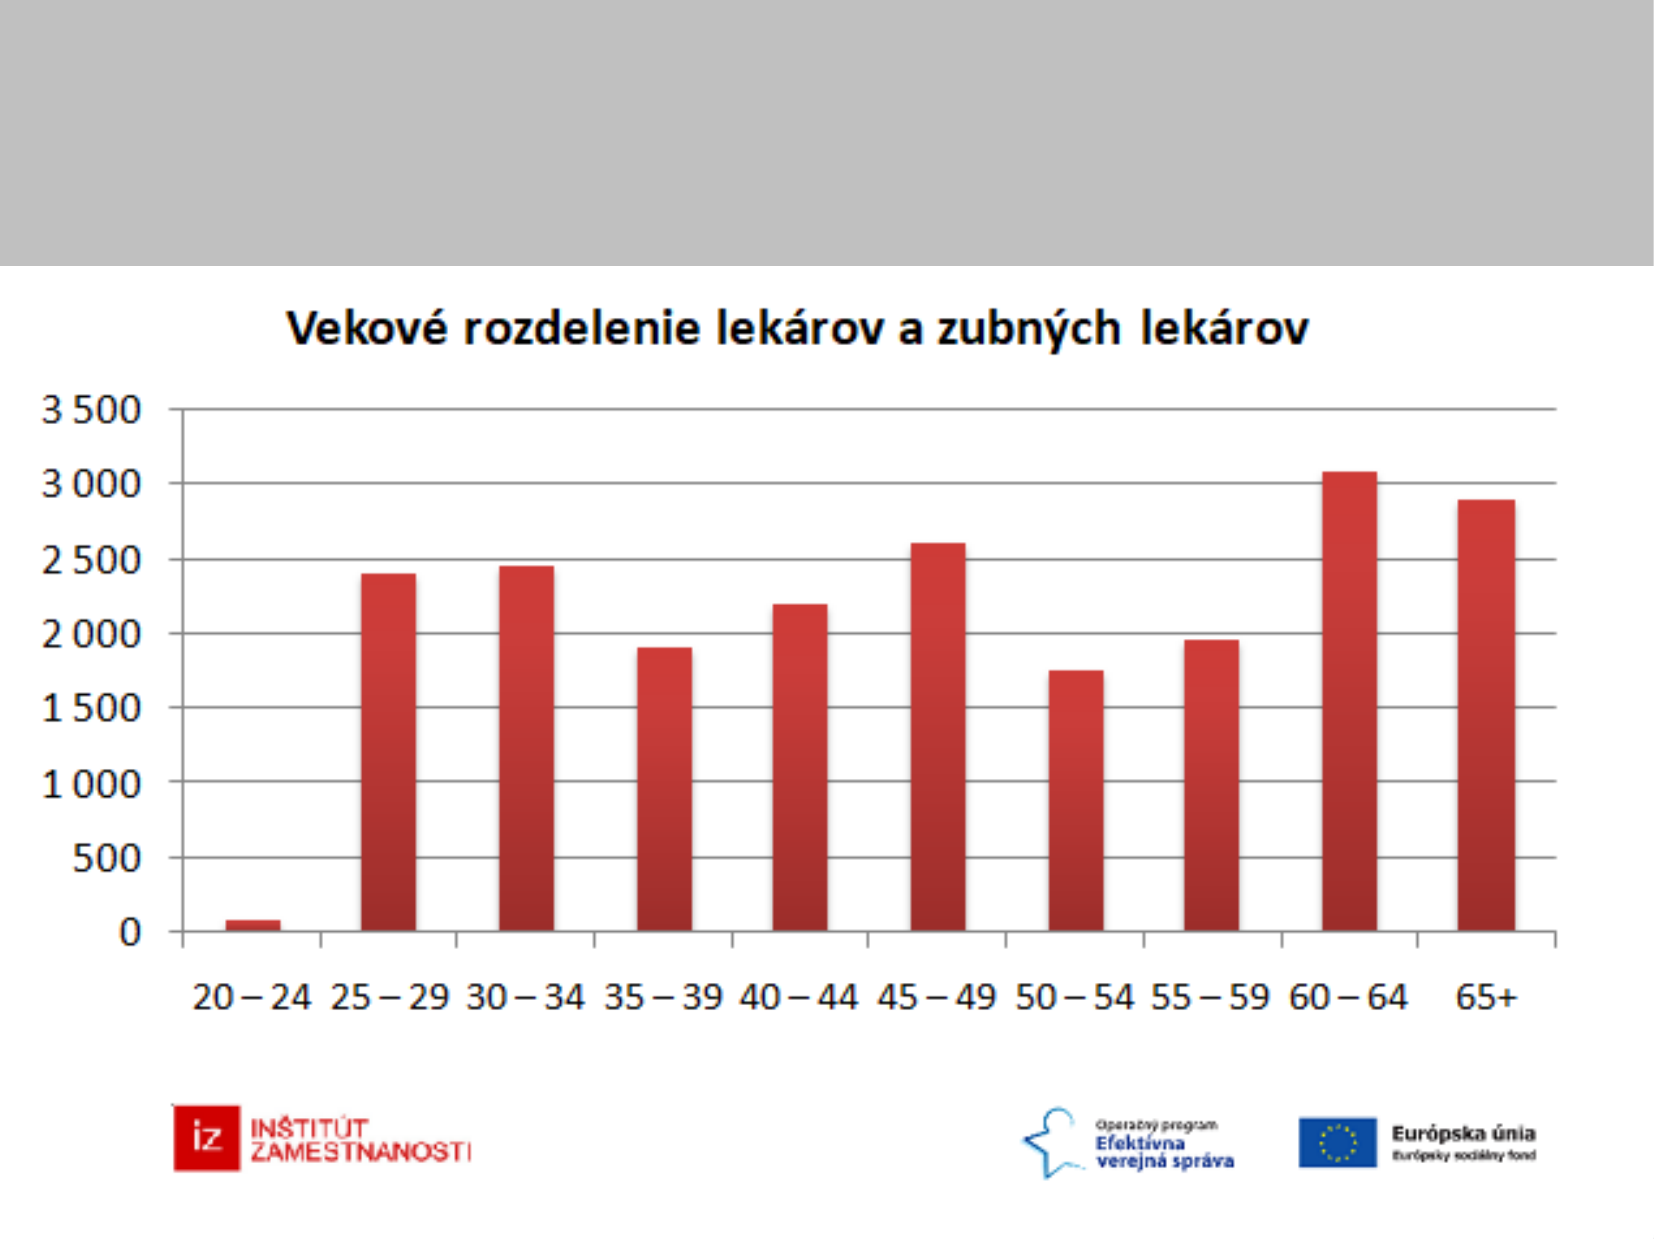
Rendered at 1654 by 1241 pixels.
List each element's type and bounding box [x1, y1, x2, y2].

picture [0, 266, 1654, 1241]
